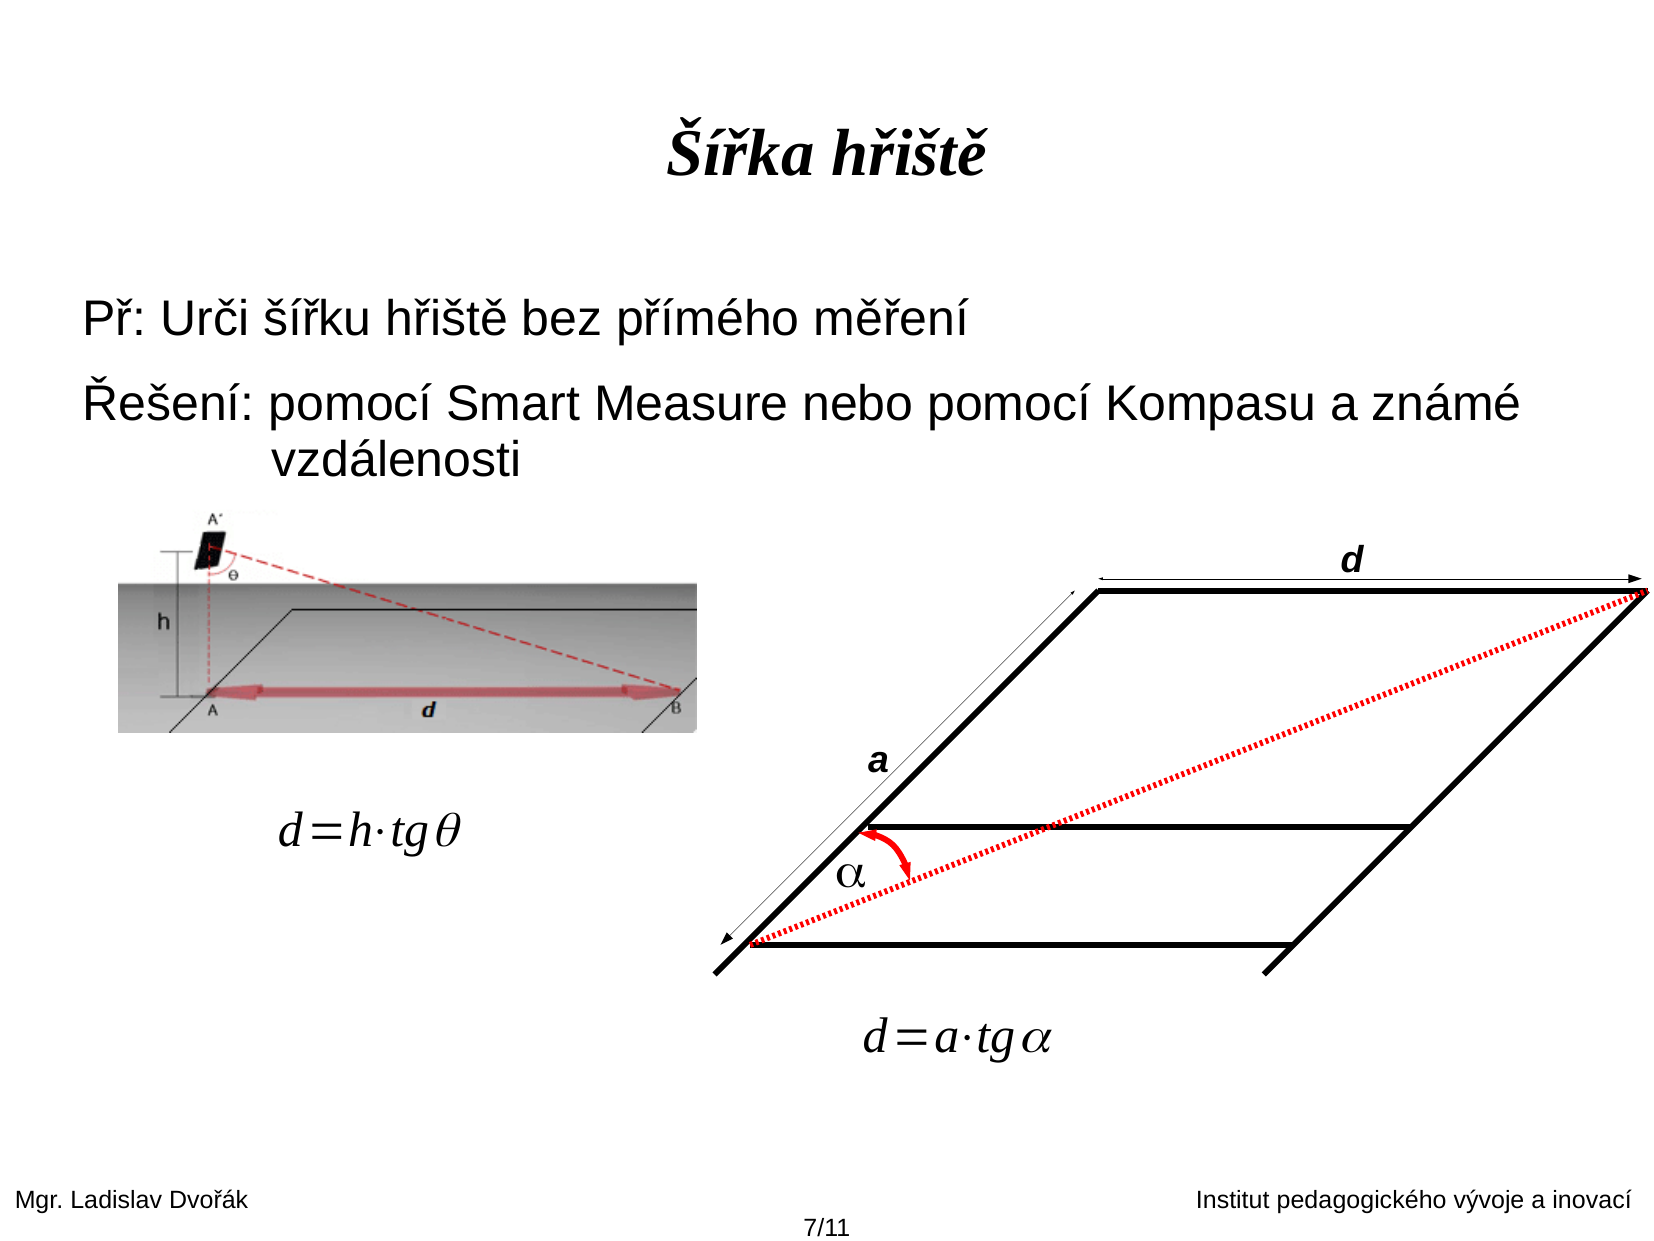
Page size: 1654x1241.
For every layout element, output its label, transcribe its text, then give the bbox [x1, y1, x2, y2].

text_box d [1322, 527, 1382, 579]
text_box a [875, 757, 910, 792]
text_box d [1322, 580, 1382, 591]
list Př: Urči šířku hřiště bez přímého měření Řešení: pomocí Smart Measure nebo pomocí Kompasu a známé vzdálenosti [82, 290, 1571, 1010]
chart [829, 862, 875, 890]
chart [271, 803, 472, 859]
list Př: Urči šířku hřiště bez přímého měření Řešení: pomocí Smart Measure nebo pomocí Kompasu a známé vzdálenosti [756, 830, 1403, 942]
chart [856, 1007, 1063, 1063]
picture [118, 479, 697, 733]
list Př: Urči šířku hřiště bez přímého měření Řešení: pomocí Smart Measure nebo pomocí Kompasu a známé vzdálenosti [871, 594, 1571, 824]
title Šířka hřiště [82, 49, 1571, 257]
text_box a [850, 728, 910, 792]
text_box Mgr. Ladislav Dvořák Institut pedagogického vývoje a inovací <číslo>/11 [0, 1177, 1654, 1241]
